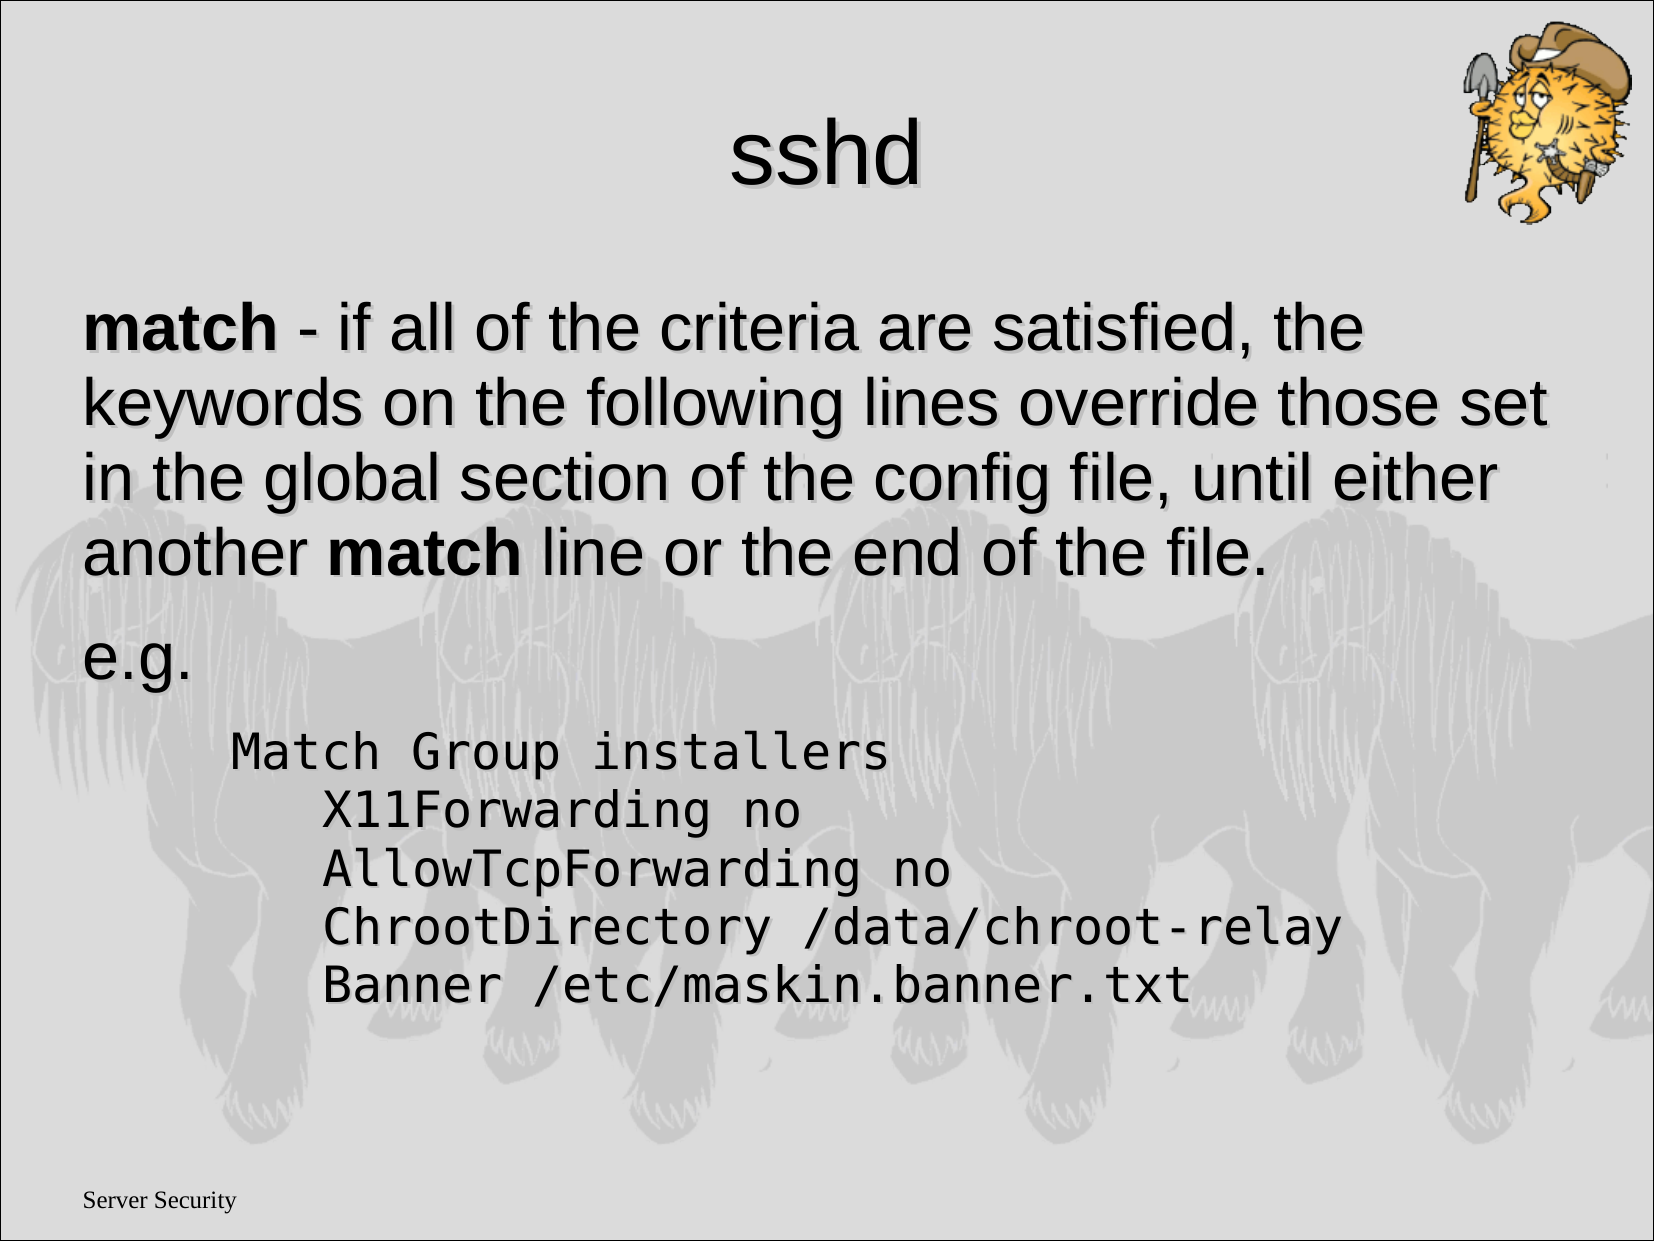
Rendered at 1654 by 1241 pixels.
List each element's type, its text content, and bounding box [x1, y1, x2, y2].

list match - if all of the criteria are satisfied, the keywords on the following lines override those set in the global section of the config file, until either another match line or the end of the file. e.g. Match Group installers X11Forwarding no AllowTcpForwarding no ChrootDirectory /data/chroot-relay Banner /etc/maskin.banner.txt [82, 290, 1571, 1094]
title sshd [82, 56, 1571, 250]
picture [1462, 20, 1632, 225]
